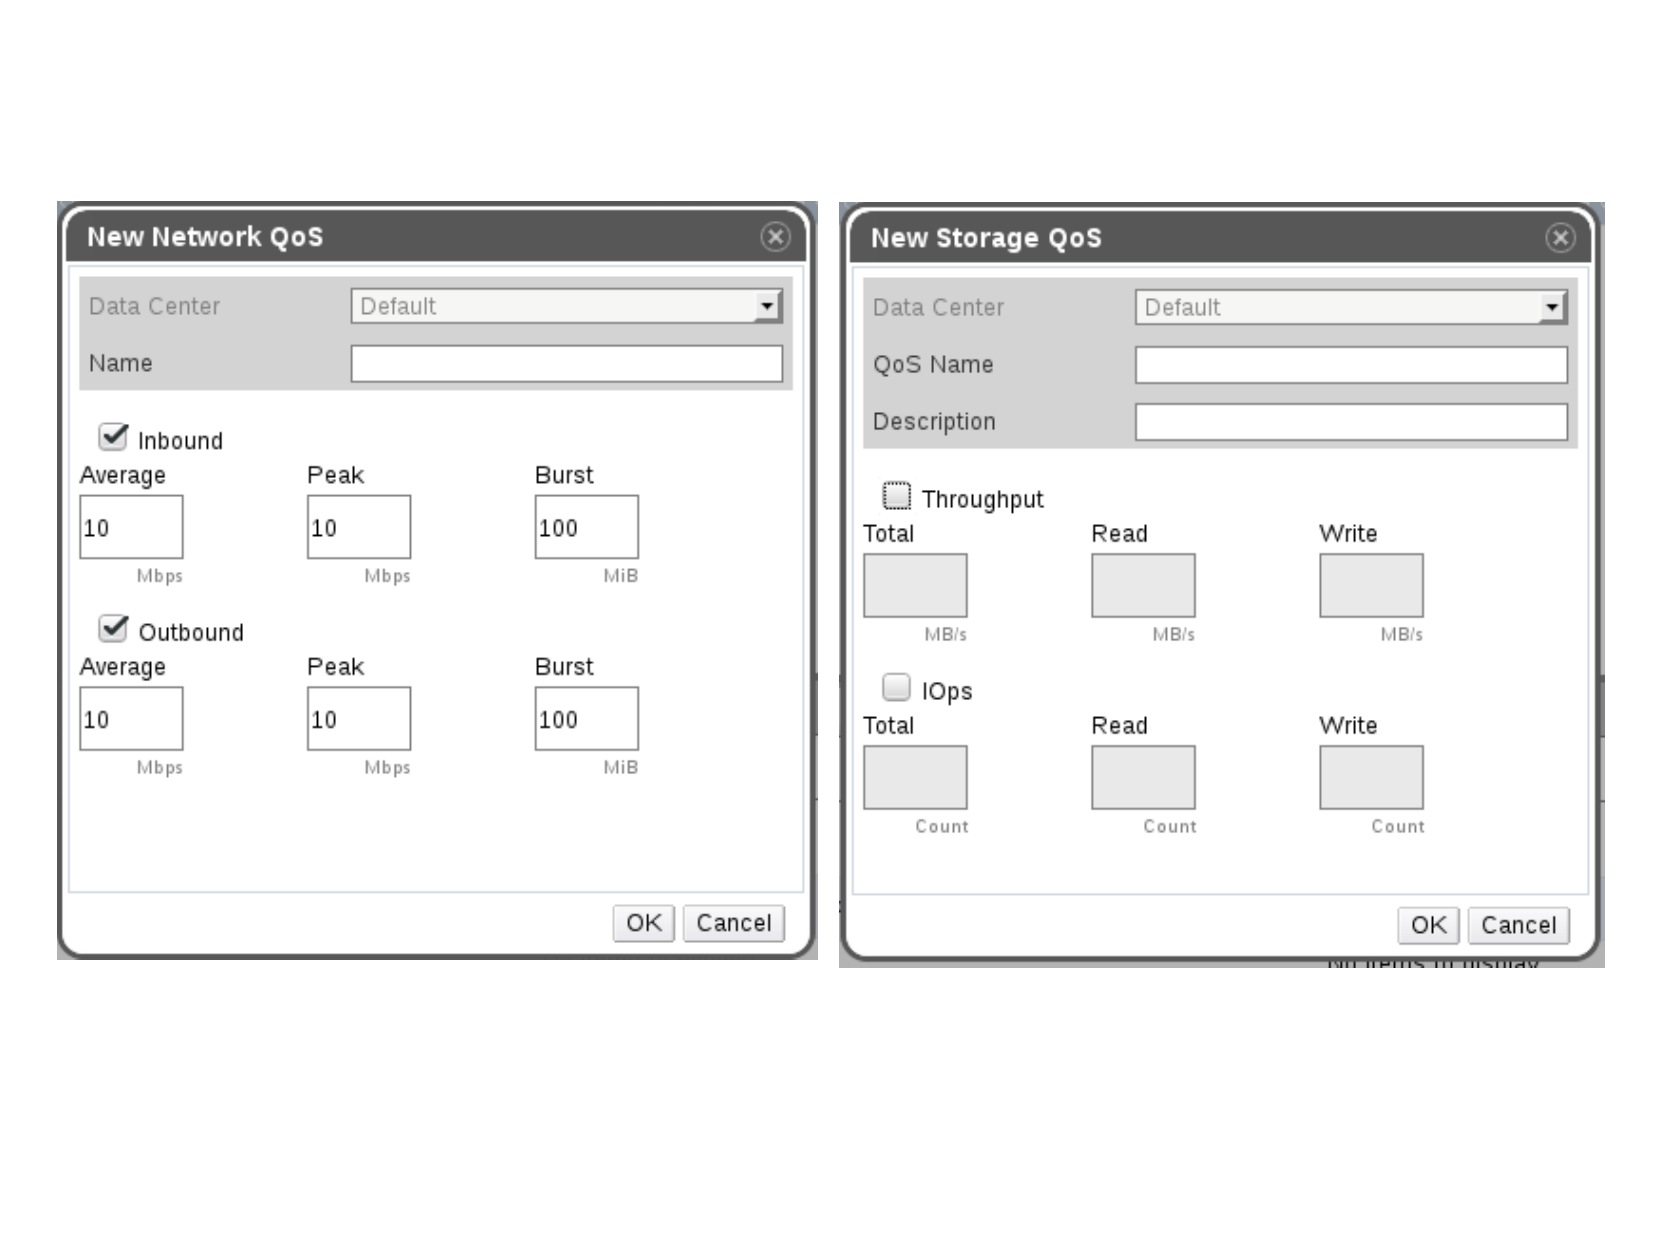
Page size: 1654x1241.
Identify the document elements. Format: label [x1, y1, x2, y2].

picture [839, 202, 1605, 969]
picture [57, 201, 818, 960]
